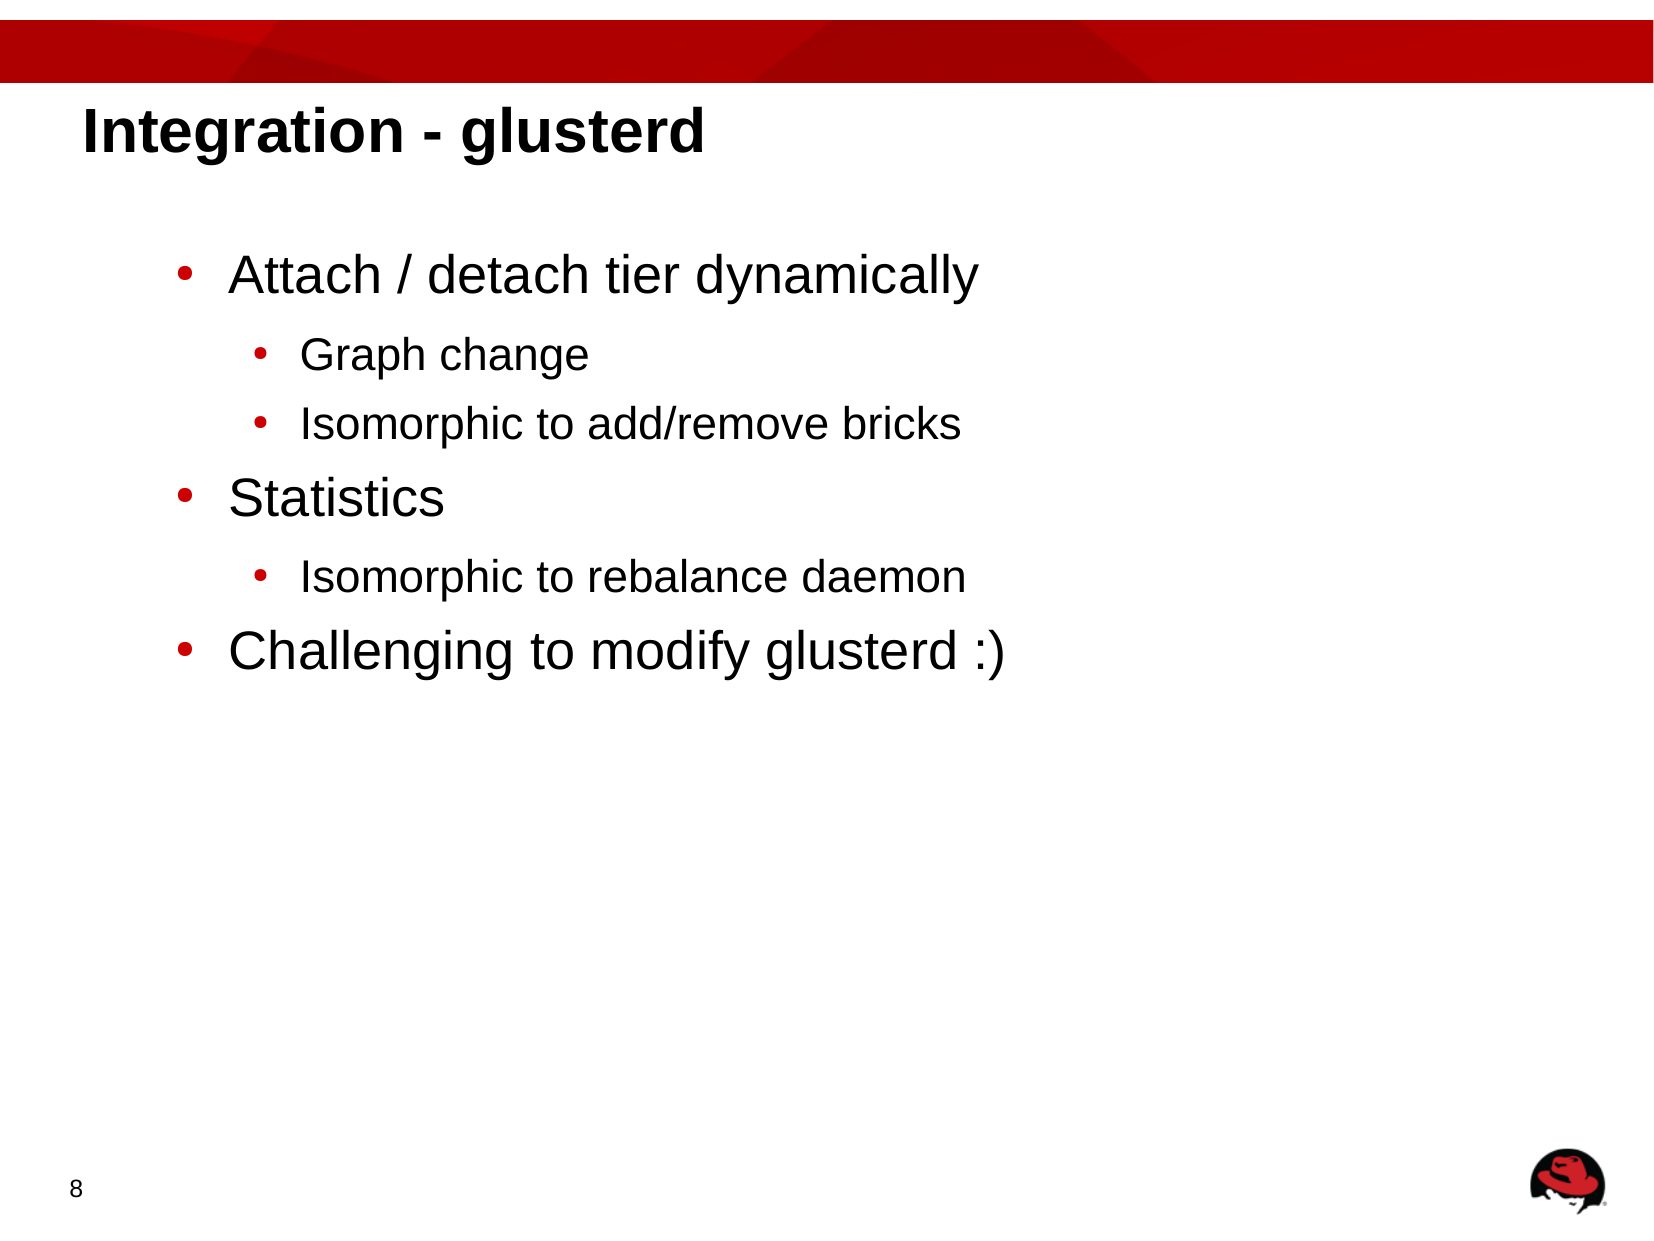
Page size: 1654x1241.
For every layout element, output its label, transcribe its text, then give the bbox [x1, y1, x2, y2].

list Attach / detach tier dynamically Graph change Isomorphic to add/remove bricks Statistics Isomorphic to rebalance daemon Challenging to modify glusterd :) [86, 244, 1576, 1112]
title Integration - glusterd [82, 37, 1571, 226]
picture [1529, 1146, 1613, 1224]
picture [0, 20, 1654, 83]
